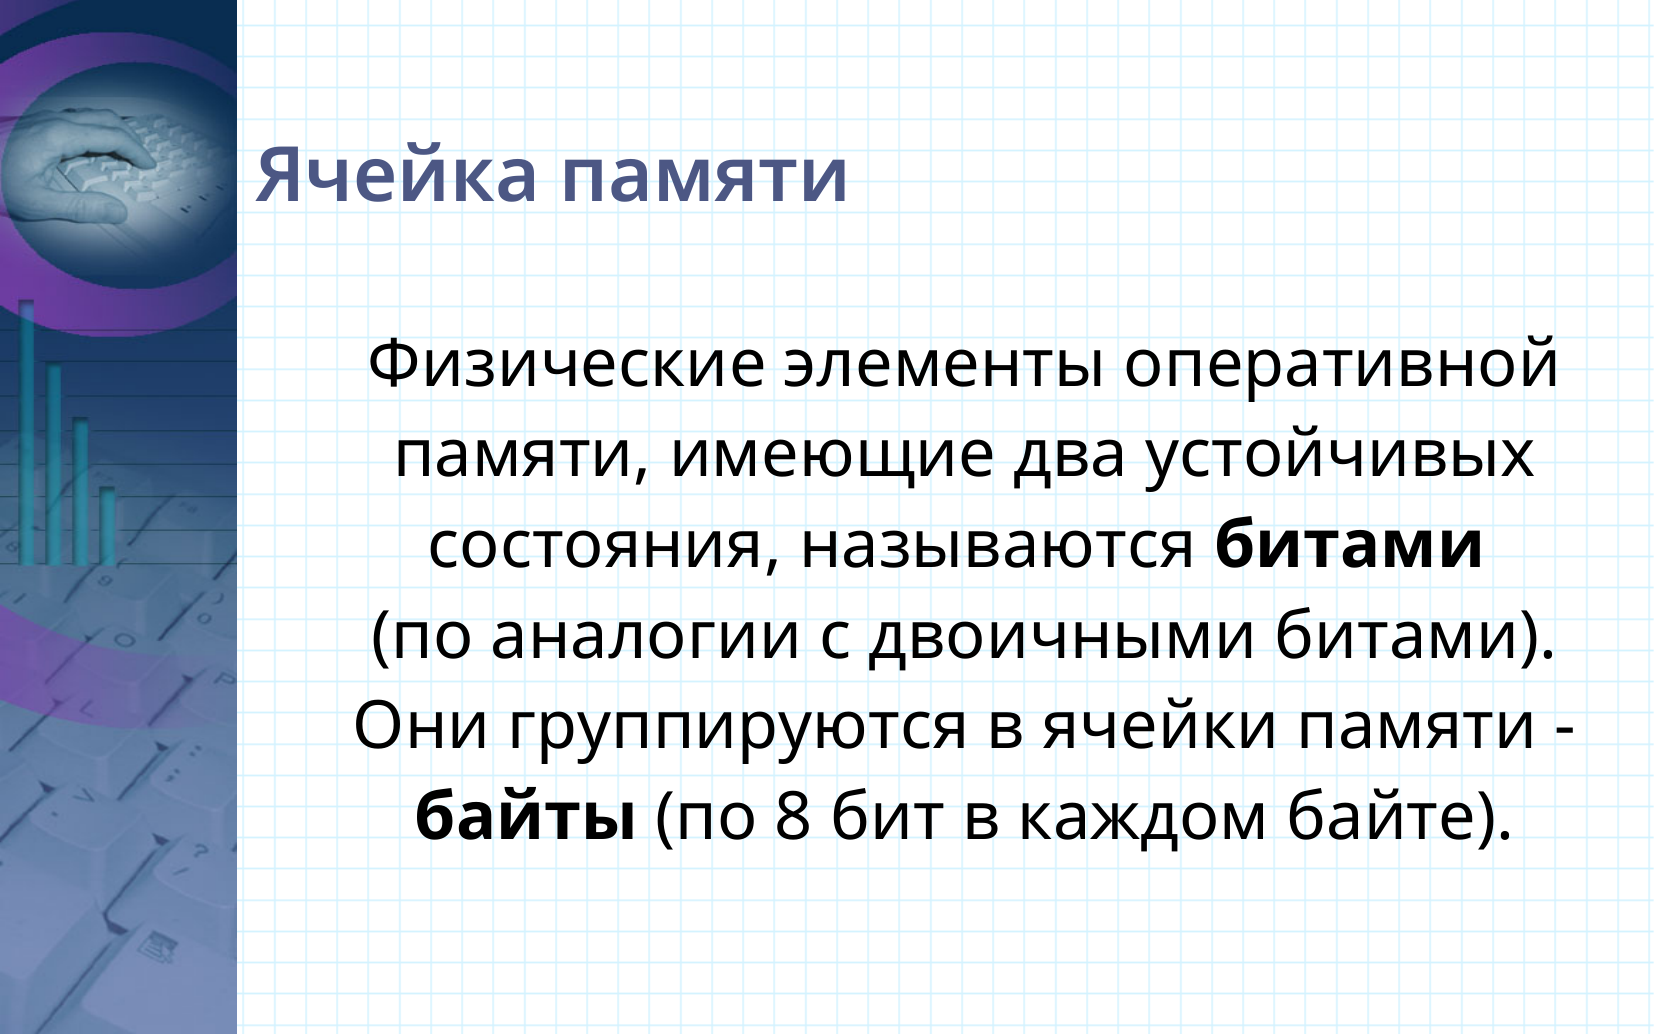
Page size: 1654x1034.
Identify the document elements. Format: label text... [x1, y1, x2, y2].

picture [0, 0, 1654, 1034]
title Ячейка памяти [254, 85, 1640, 259]
subtitle Физические элементы оперативной памяти, имеющие два устойчивых состояния, называются битами (по аналогии с двоичными битами). Они группируются в ячейки памяти - байты (по 8 бит в каждом байте). [254, 287, 1640, 887]
